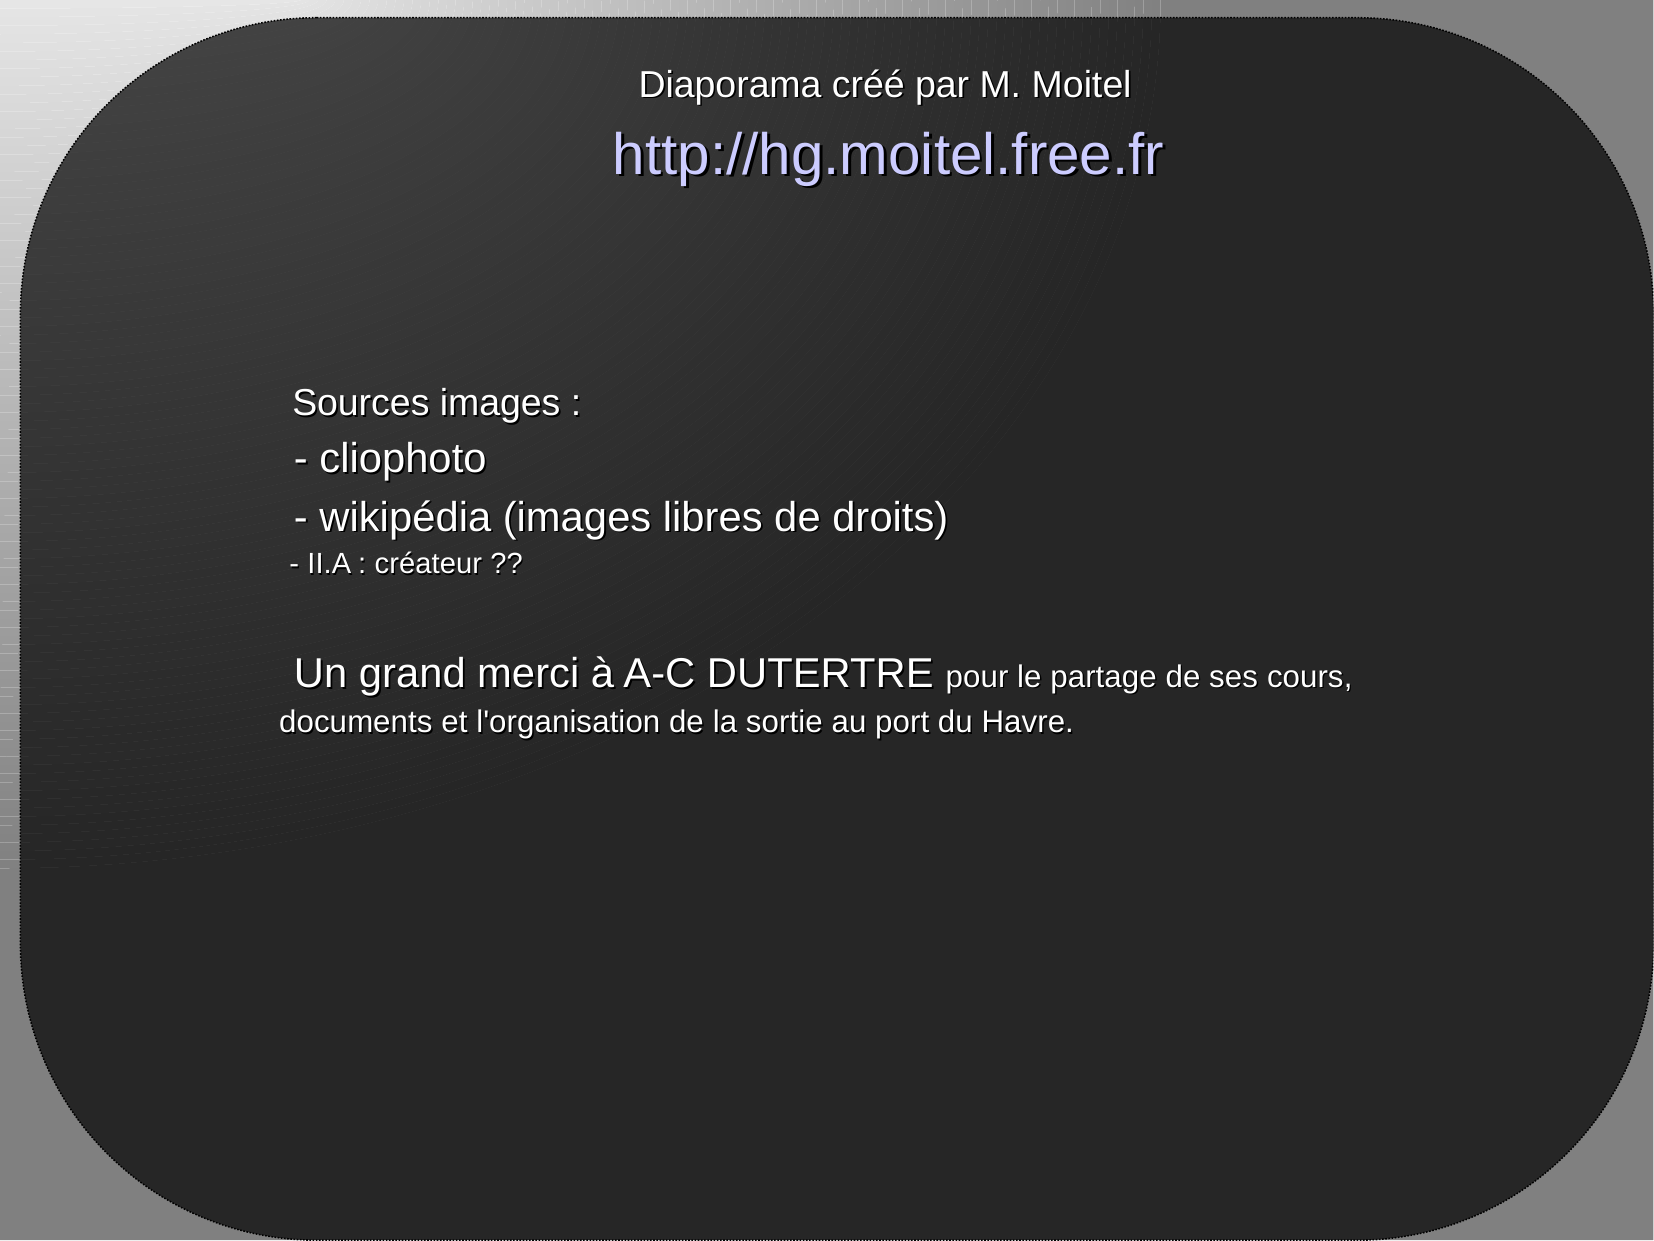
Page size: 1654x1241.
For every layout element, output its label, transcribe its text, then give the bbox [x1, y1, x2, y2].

text_box [20, 17, 1654, 1241]
text_box Diaporama créé par M. Moitel http://hg.moitel.free.fr Sources images : - cliophoto - wikipédia (images libres de droits) - II.A : créateur ?? Un grand merci à A-C DUTERTRE pour le partage de ses cours, documents et l'organisation de la sortie au port du Havre. [264, 45, 1494, 1069]
